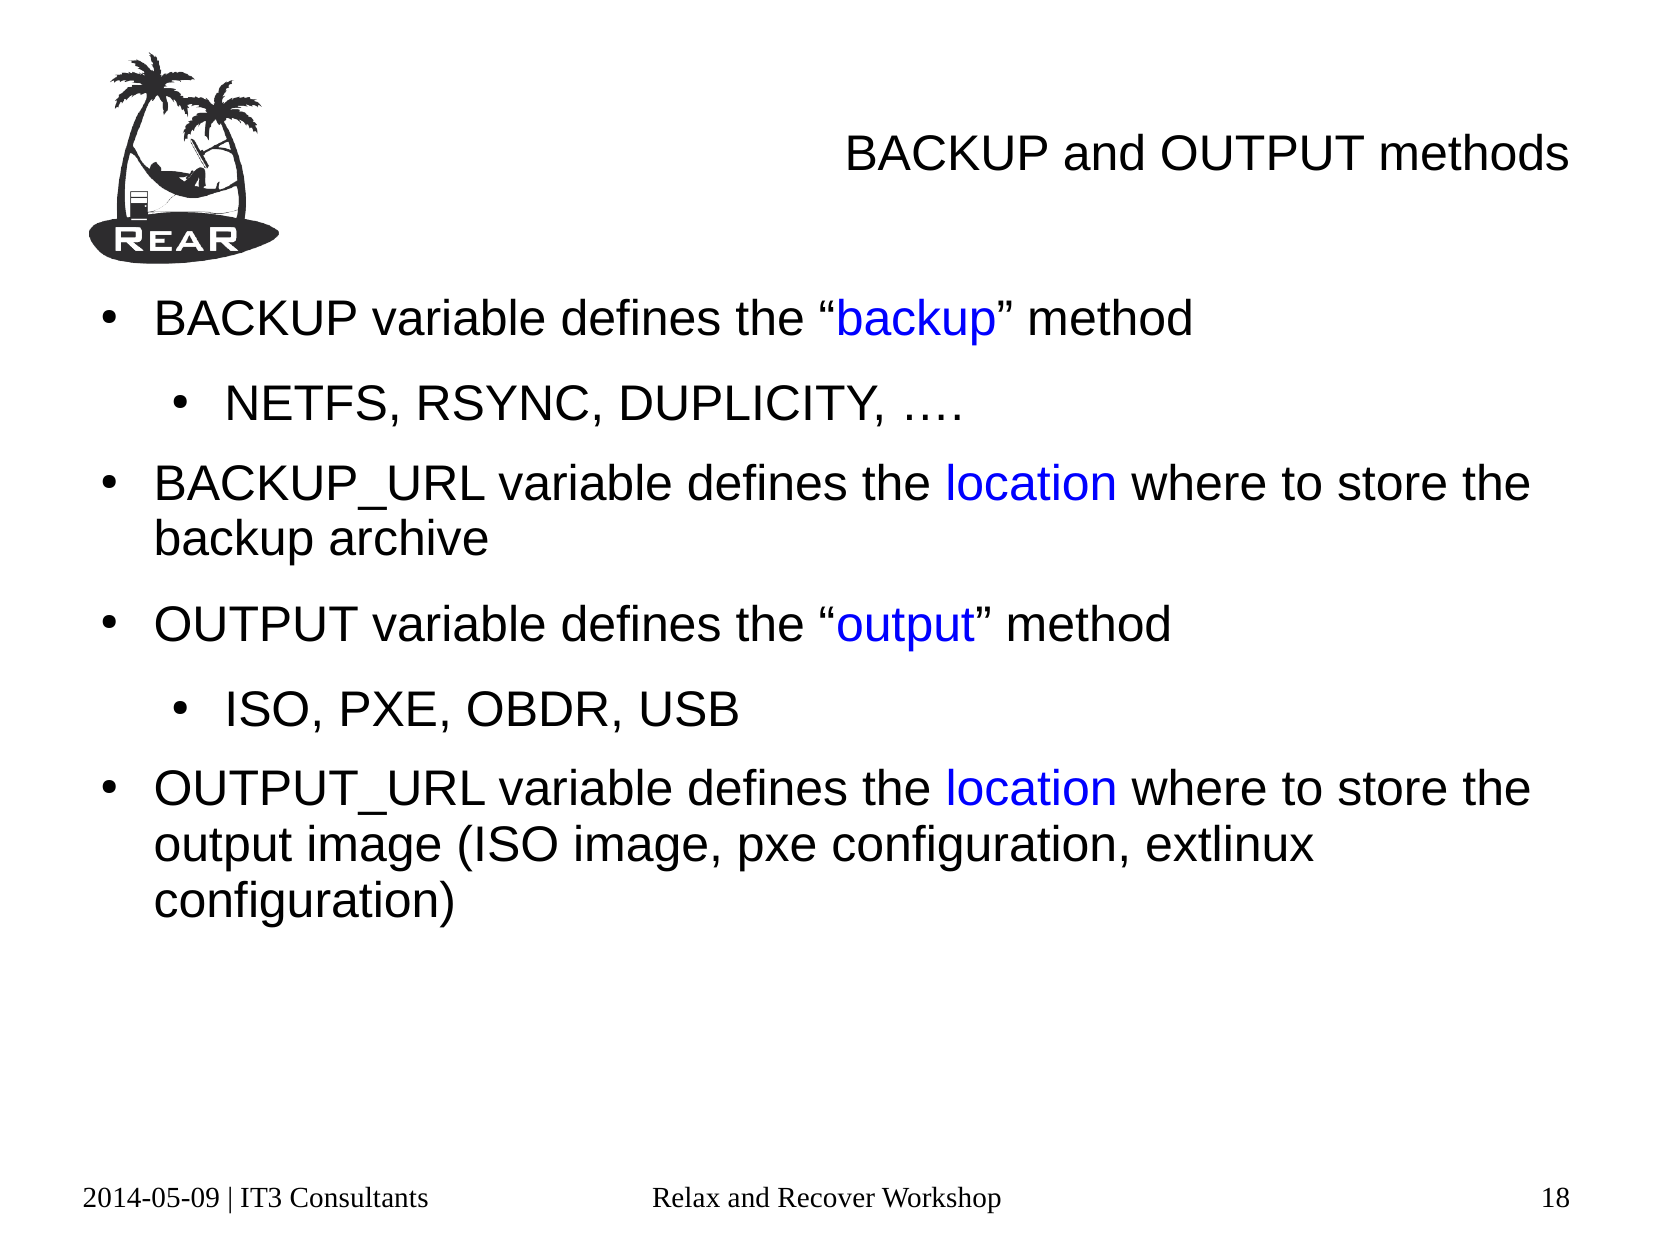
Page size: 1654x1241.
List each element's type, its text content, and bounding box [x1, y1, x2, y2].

picture [88, 52, 279, 266]
list BACKUP variable defines the “backup” method NETFS, RSYNC, DUPLICITY, …. BACKUP_URL variable defines the location where to store the backup archive OUTPUT variable defines the “output” method ISO, PXE, OBDR, USB OUTPUT_URL variable defines the location where to store the output image (ISO image, pxe configuration, extlinux configuration) [82, 290, 1571, 1010]
title BACKUP and OUTPUT methods [295, 49, 1571, 257]
